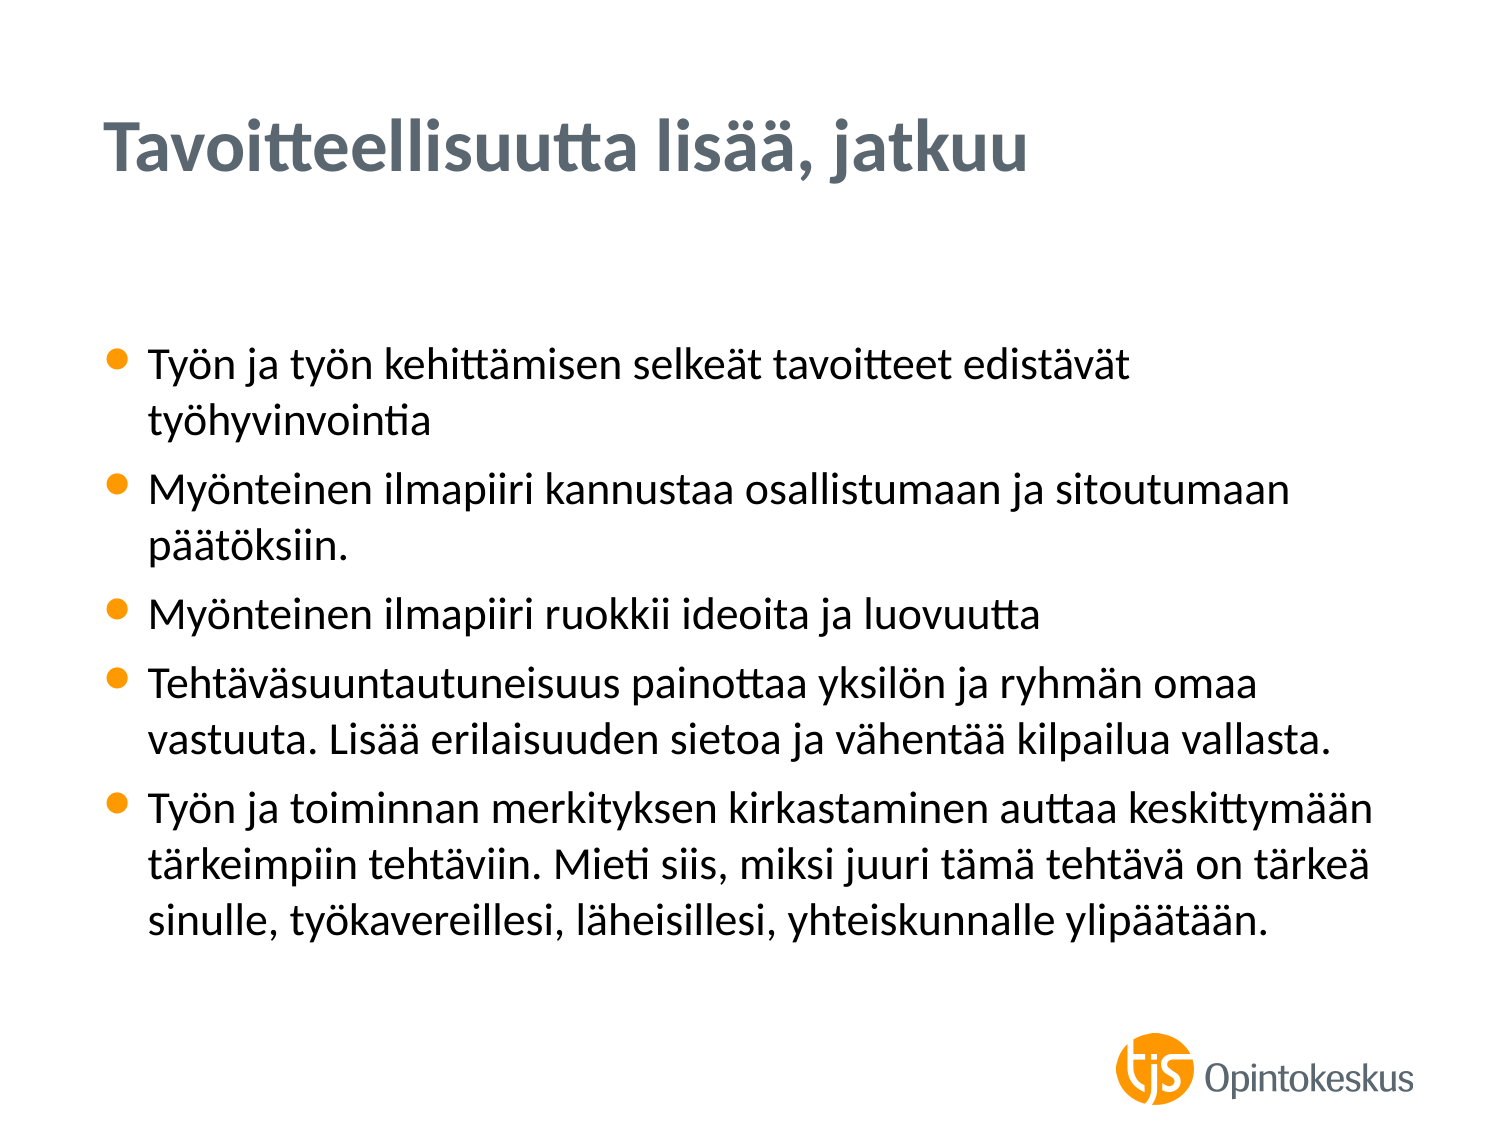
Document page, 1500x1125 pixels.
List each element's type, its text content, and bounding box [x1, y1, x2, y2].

picture [1116, 1033, 1413, 1105]
title Tavoitteellisuutta lisää, jatkuu [88, 88, 1412, 266]
list Työn ja työn kehittämisen selkeät tavoitteet edistävät työhyvinvointia Myönteinen ilmapiiri kannustaa osallistumaan ja sitoutumaan päätöksiin. Myönteinen ilmapiiri ruokkii ideoita ja luovuutta Tehtäväsuuntautuneisuus painottaa yksilön ja ryhmän omaa vastuuta. Lisää erilaisuuden sietoa ja vähentää kilpailua vallasta. Työn ja toiminnan merkityksen kirkastaminen auttaa keskittymään tärkeimpiin tehtäviin. Mieti siis, miksi juuri tämä tehtävä on tärkeä sinulle, työkavereillesi, läheisillesi, yhteiskunnalle ylipäätään. [88, 324, 1412, 1004]
